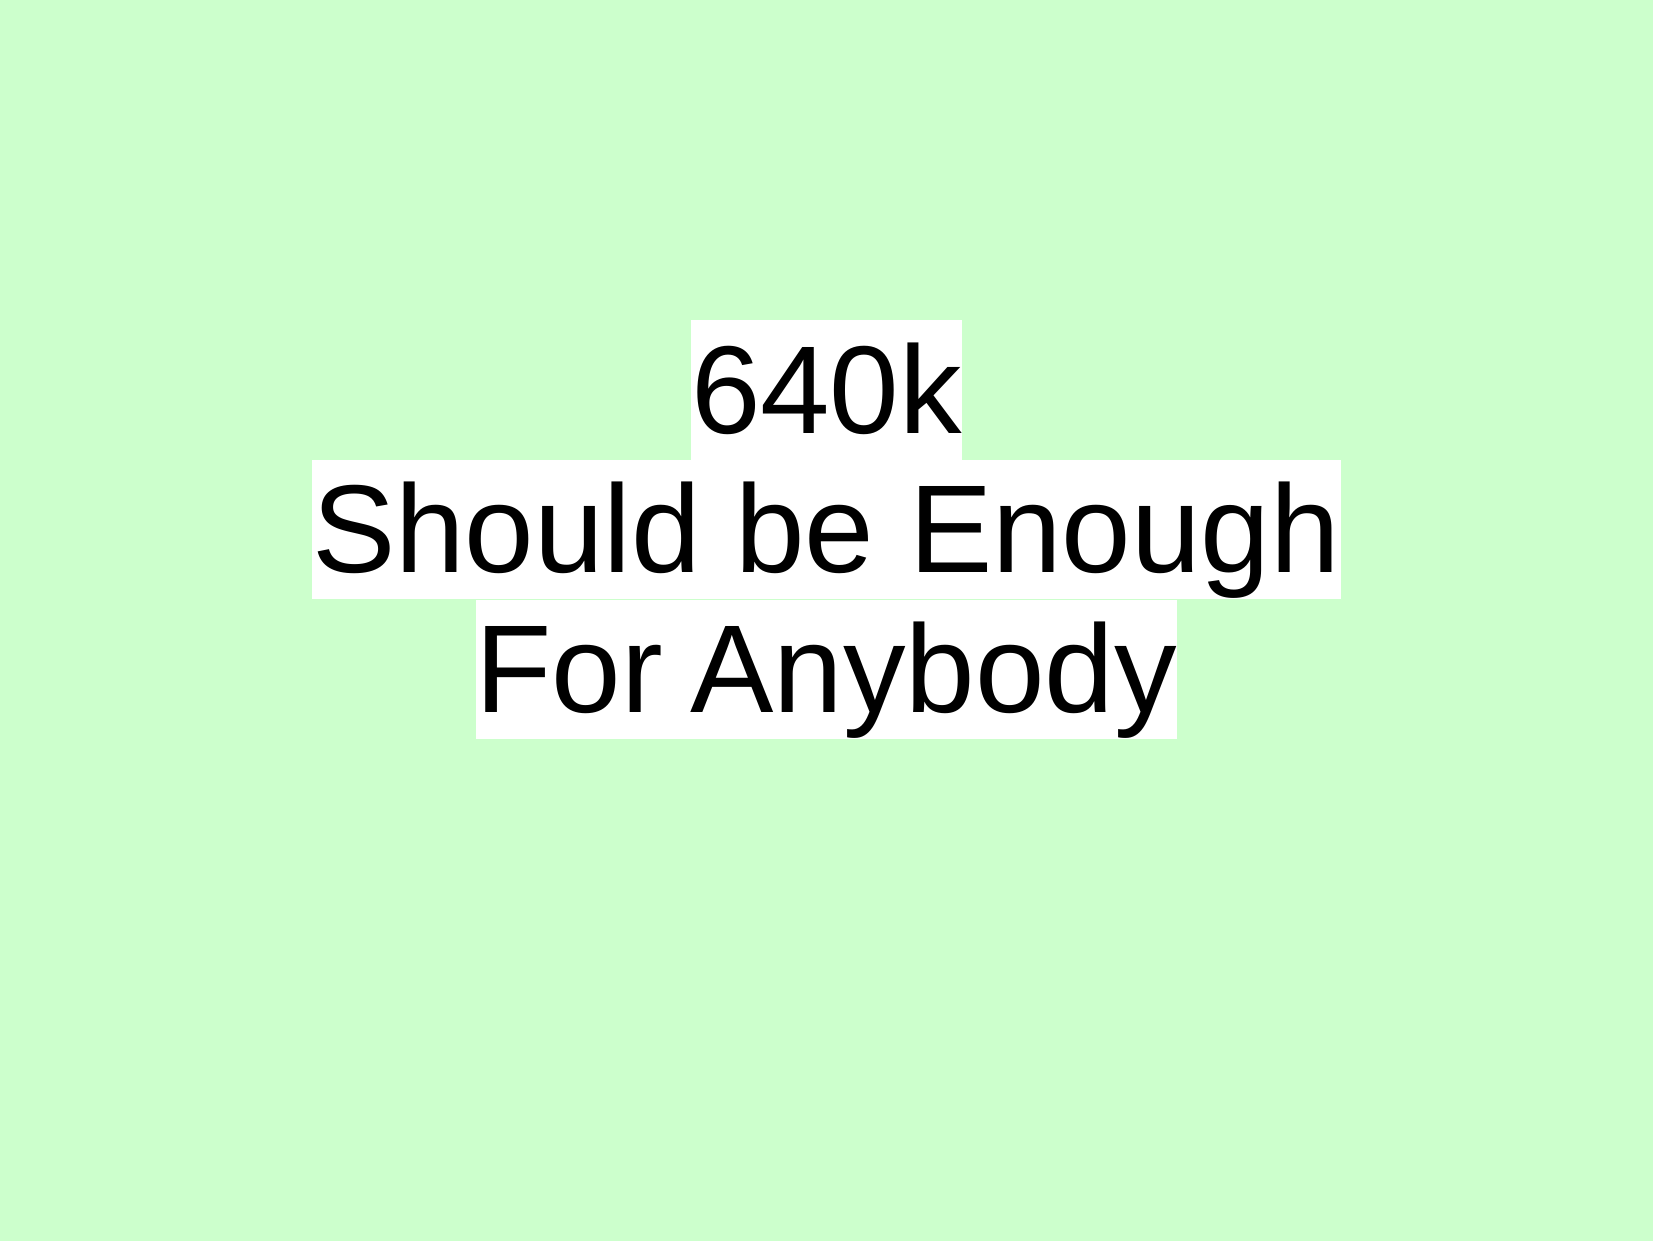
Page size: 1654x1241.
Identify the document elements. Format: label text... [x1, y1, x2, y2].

subtitle 640k Should be Enough For Anybody [82, 49, 1571, 1010]
